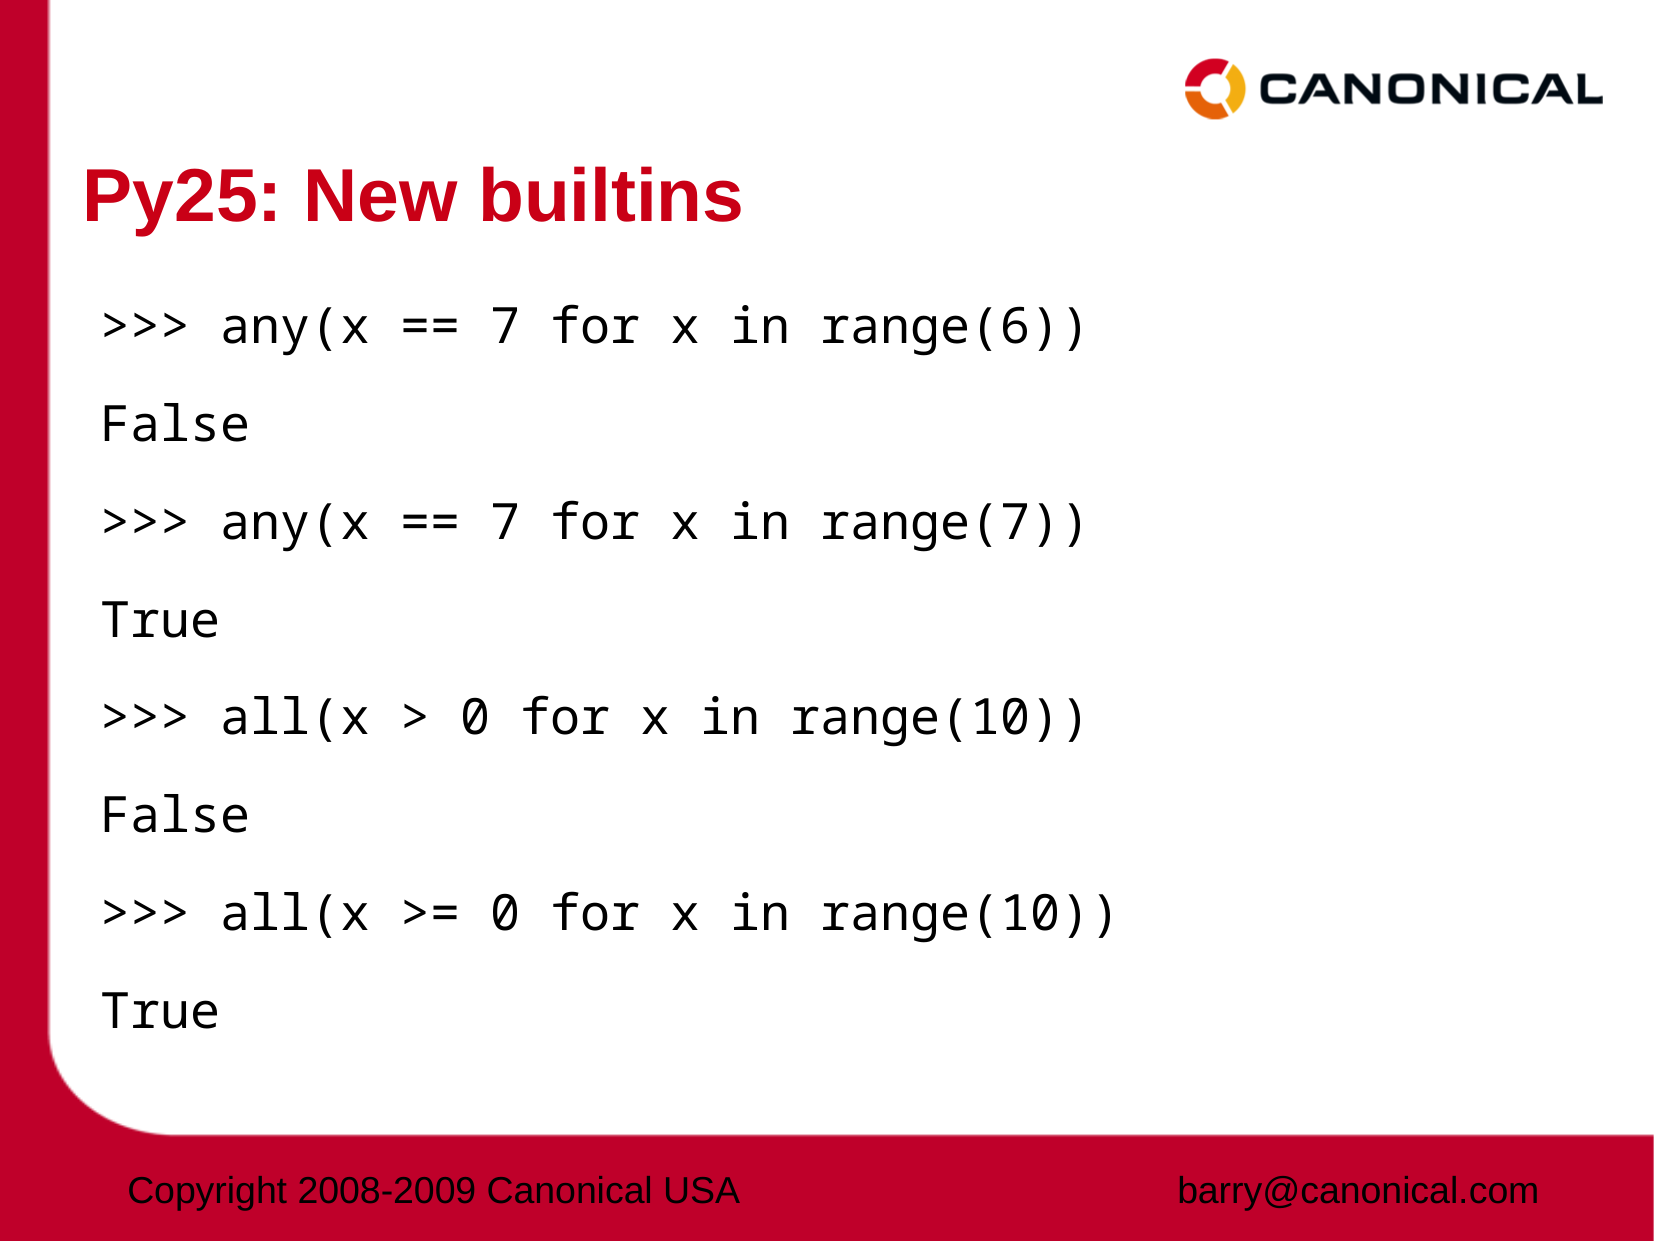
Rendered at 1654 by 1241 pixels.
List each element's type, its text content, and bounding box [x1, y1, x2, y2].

title Py25: New builtins [82, 104, 1571, 287]
list >>> any(x == 7 for x in range(6)) False >>> any(x == 7 for x in range(7)) True >>> all(x > 0 for x in range(10)) False >>> all(x >= 0 for x in range(10)) True [82, 290, 1571, 1109]
picture [0, 0, 1654, 1241]
